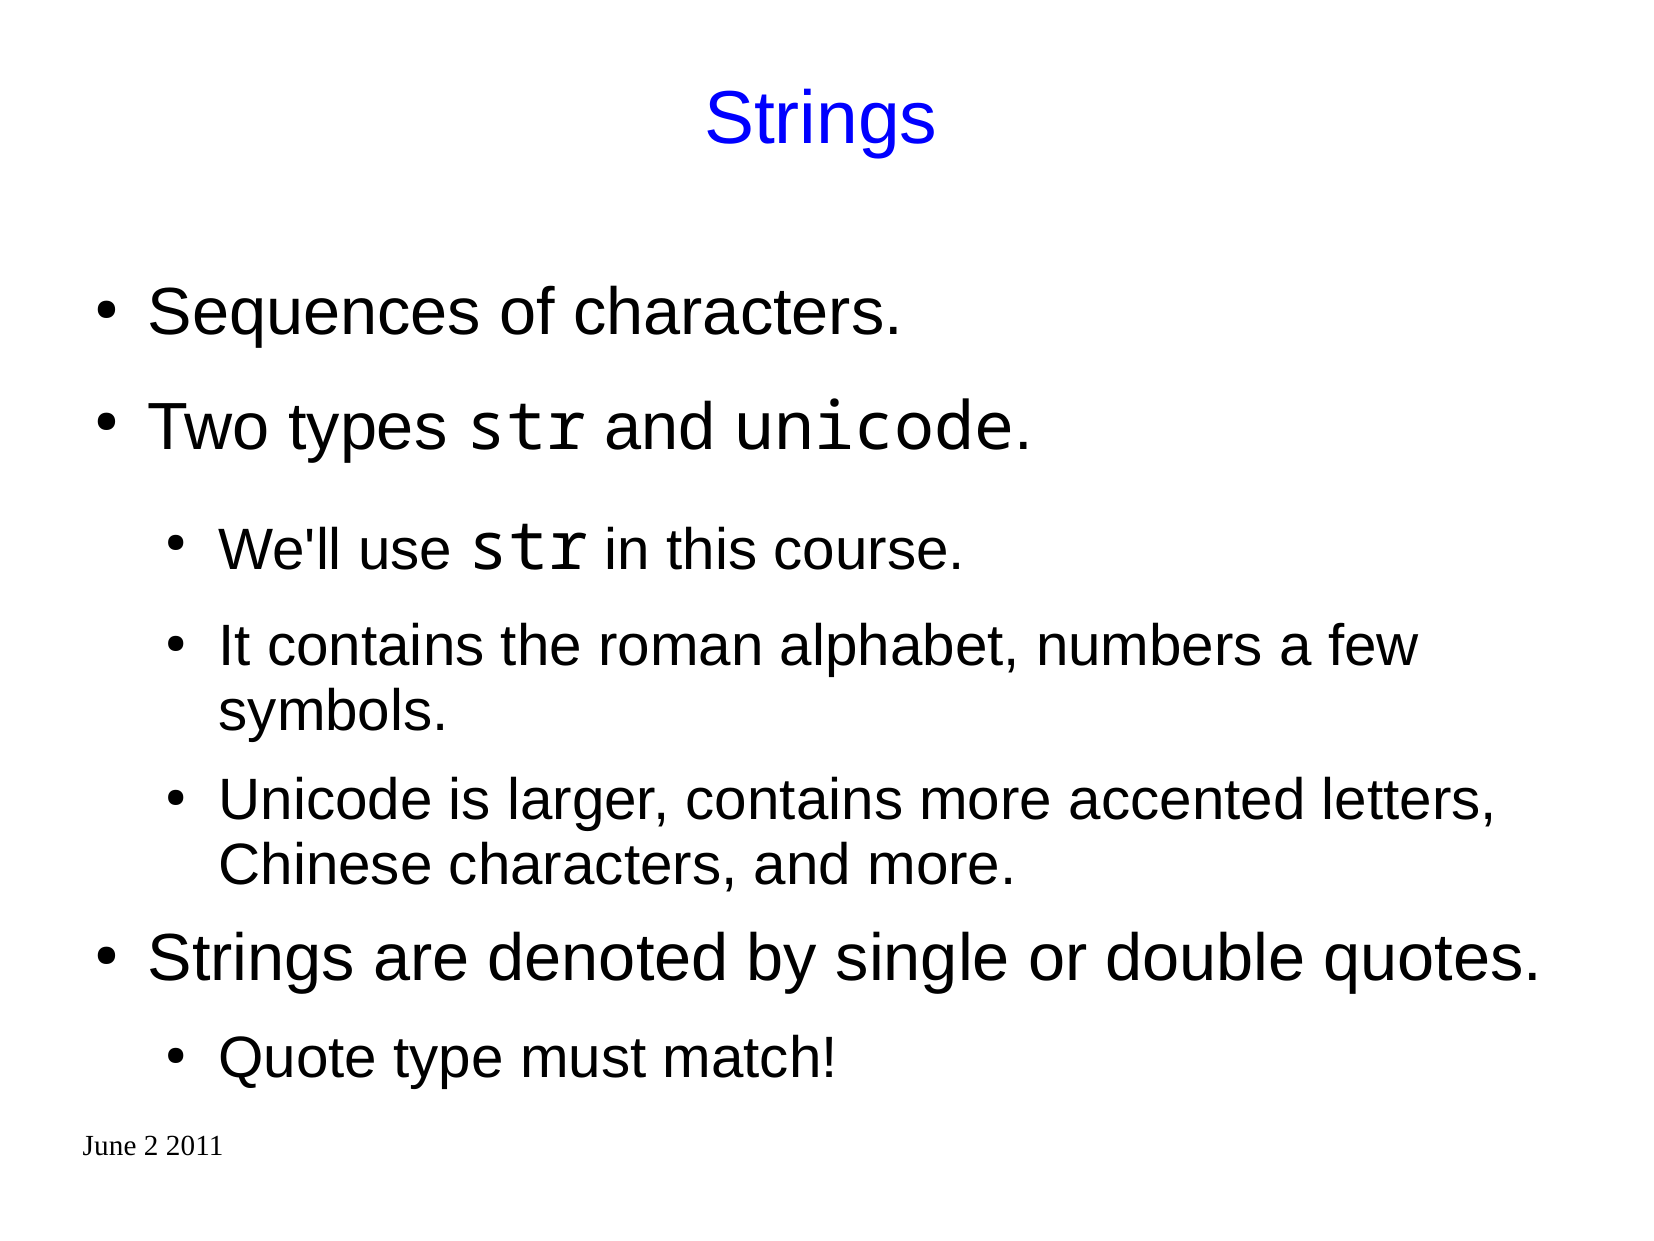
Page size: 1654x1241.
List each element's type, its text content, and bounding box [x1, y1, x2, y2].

title Strings [76, 58, 1565, 178]
list Sequences of characters. Two types str and unicode. We'll use str in this course. It contains the roman alphabet, numbers a few symbols. Unicode is larger, contains more accented letters, Chinese characters, and more. Strings are denoted by single or double quotes. Quote type must match! [76, 274, 1565, 1093]
